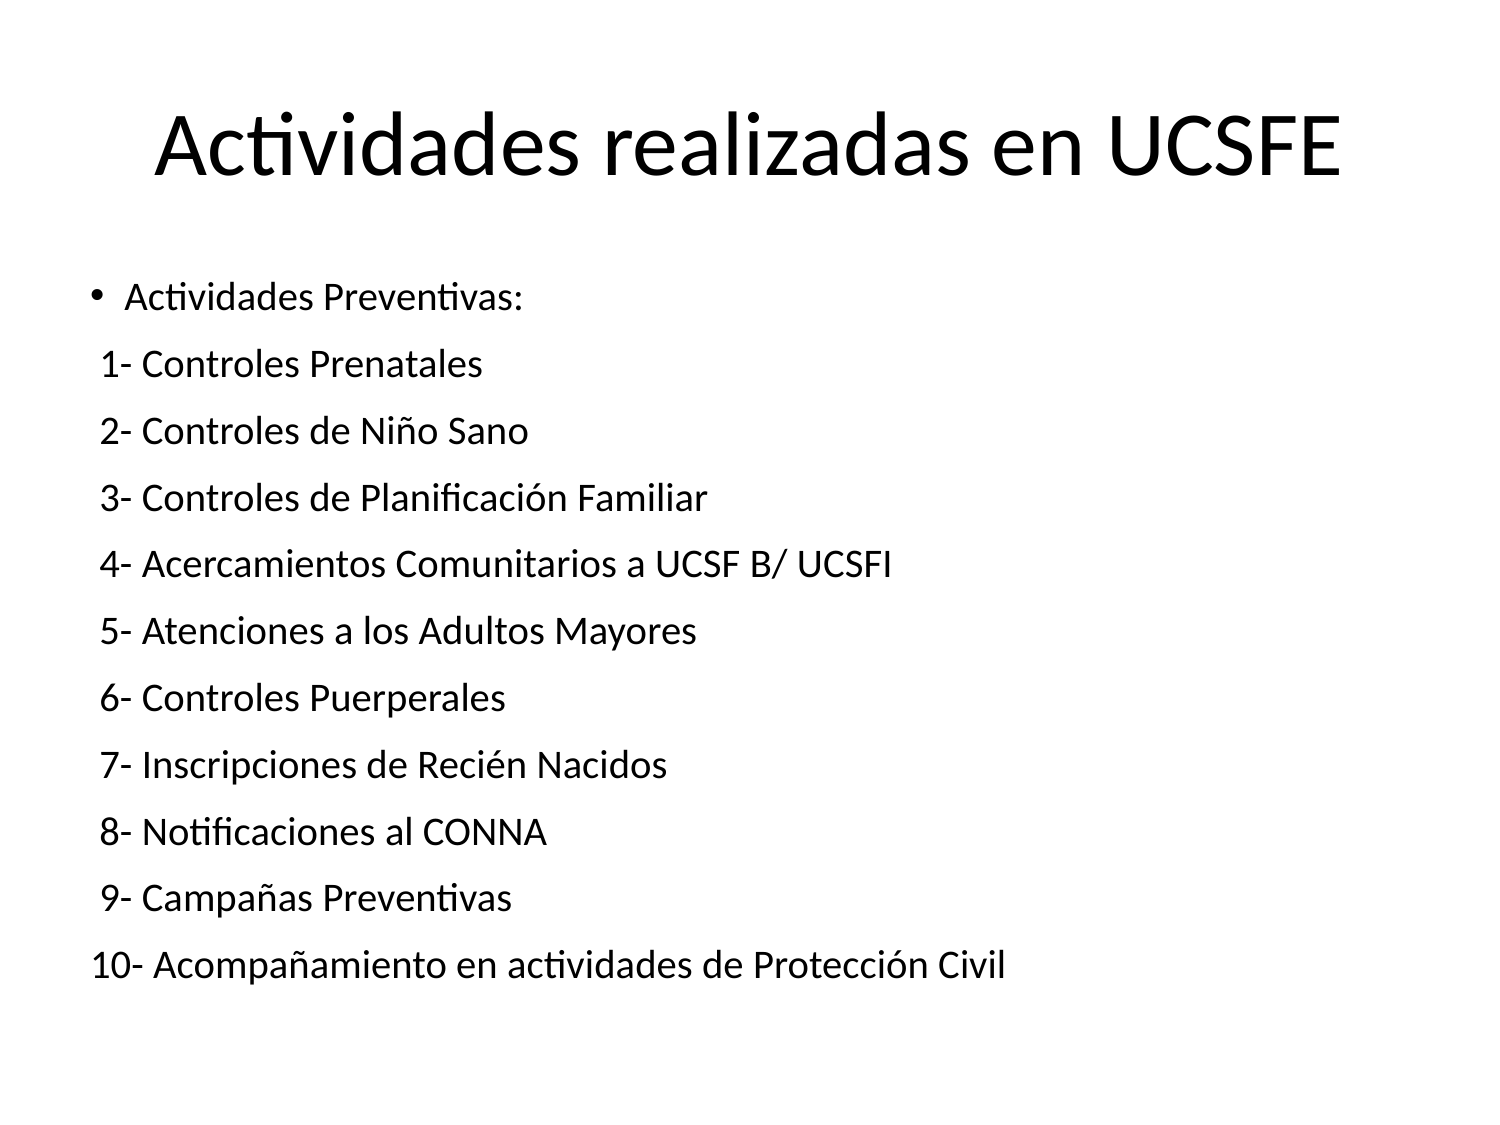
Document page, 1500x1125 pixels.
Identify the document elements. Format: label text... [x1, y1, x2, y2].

list Actividades Preventivas: 1- Controles Prenatales 2- Controles de Niño Sano 3- Controles de Planificación Familiar 4- Acercamientos Comunitarios a UCSF B/ UCSFI 5- Atenciones a los Adultos Mayores 6- Controles Puerperales 7- Inscripciones de Recién Nacidos 8- Notificaciones al CONNA 9- Campañas Preventivas 10- Acompañamiento en actividades de Protección Civil [75, 262, 1425, 1005]
title Actividades realizadas en UCSFE [75, 45, 1425, 233]
